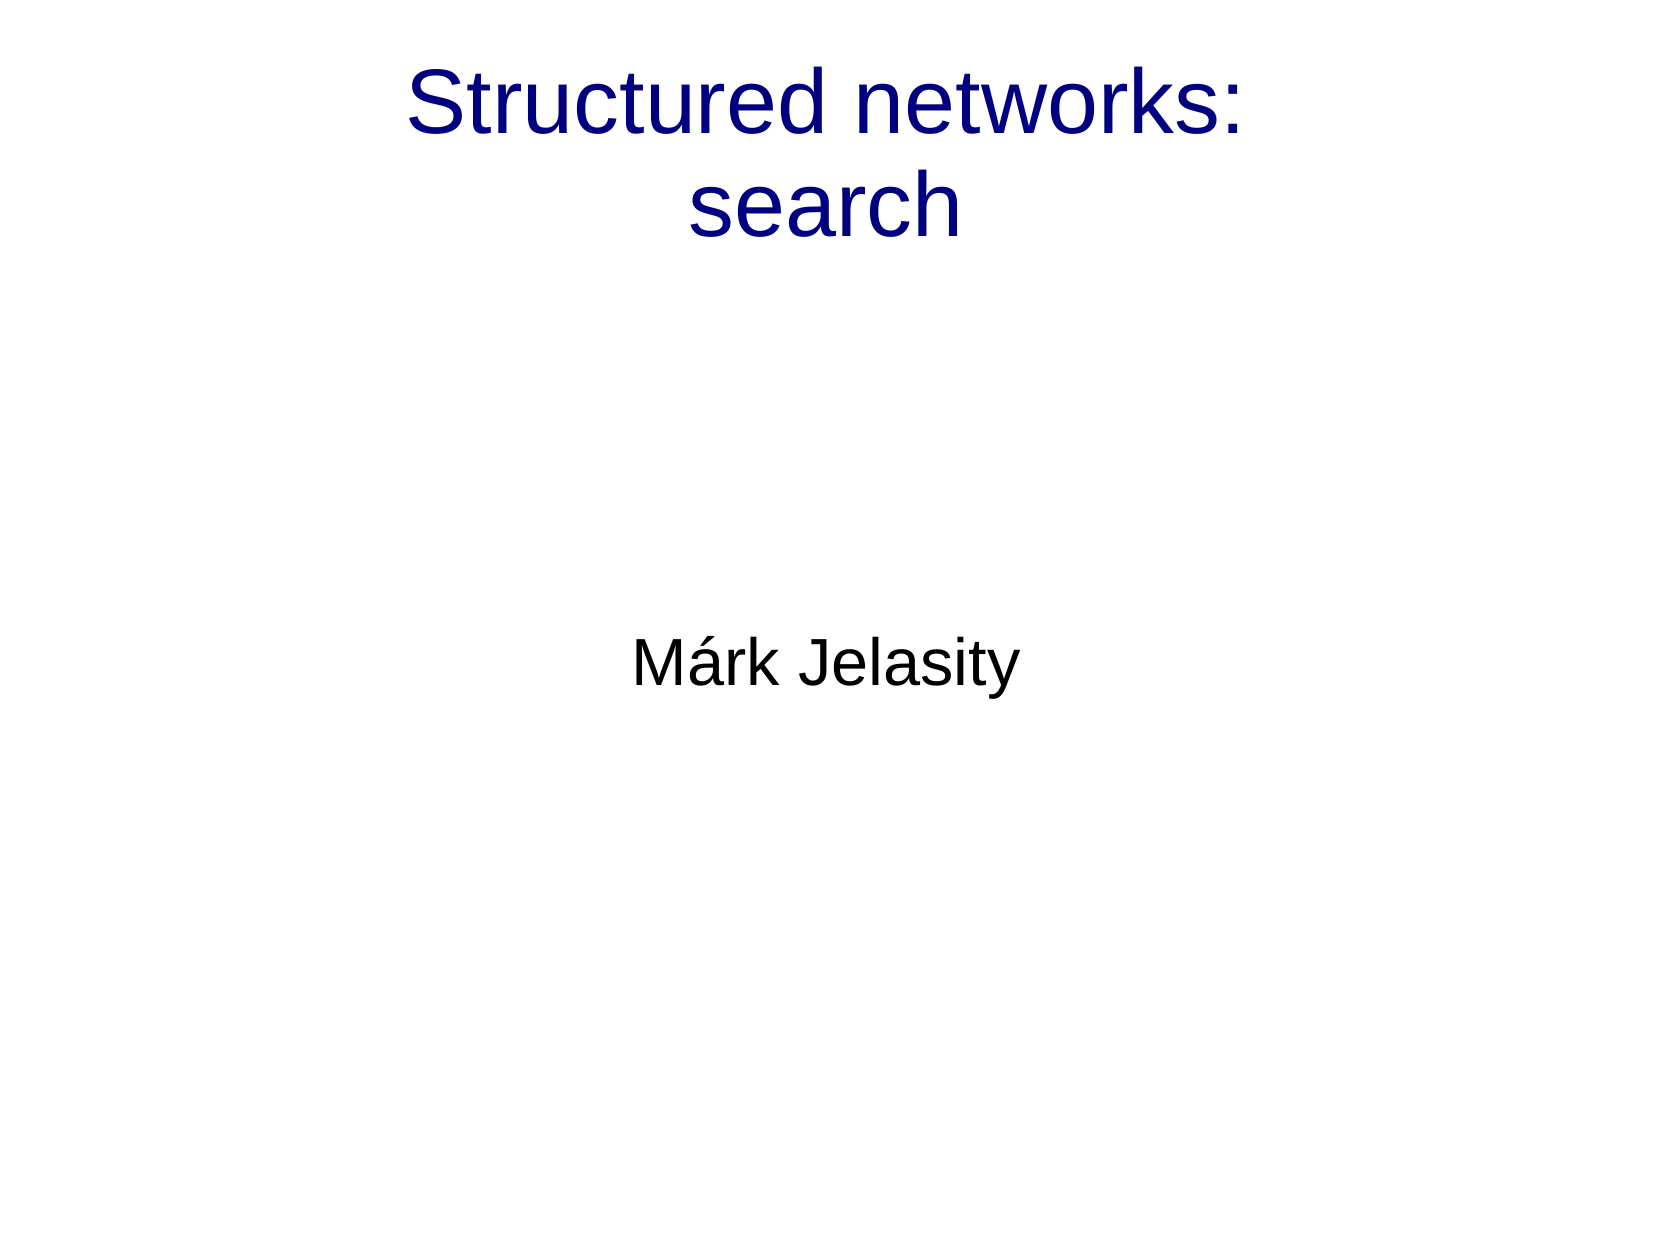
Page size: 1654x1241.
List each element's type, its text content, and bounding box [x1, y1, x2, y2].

title Structured networks: search [82, 49, 1571, 257]
subtitle Márk Jelasity [82, 290, 1571, 1109]
